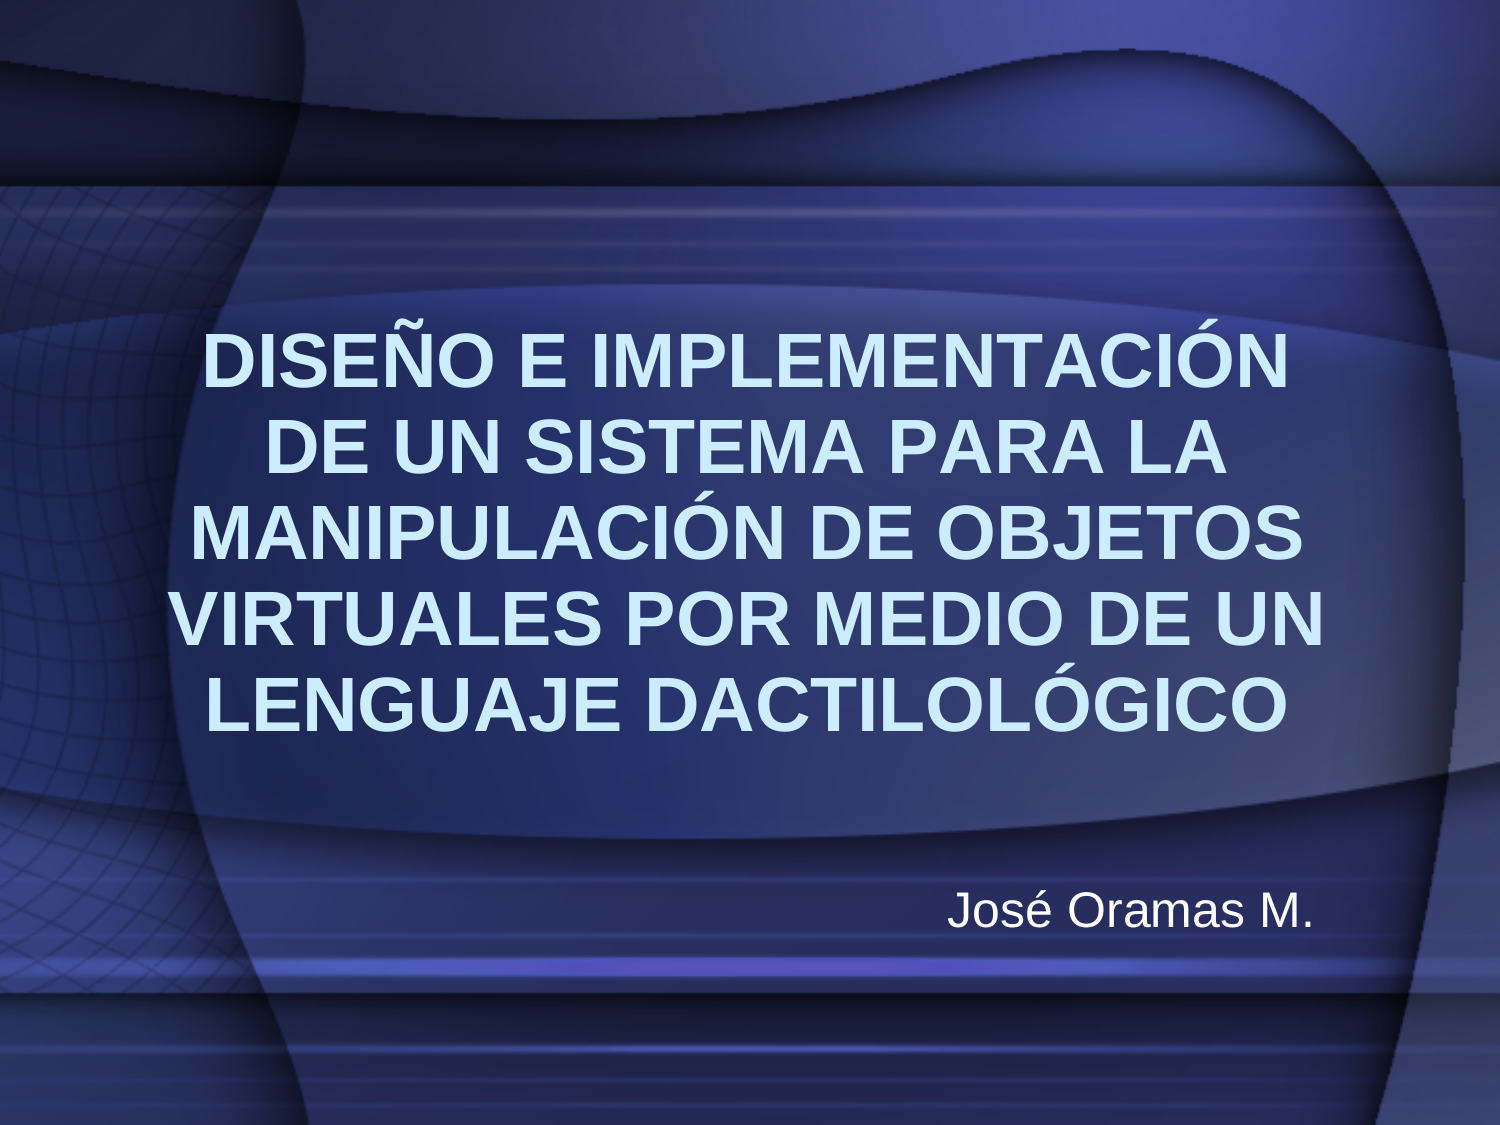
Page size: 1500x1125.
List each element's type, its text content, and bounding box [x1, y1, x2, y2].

subtitle José Oramas M. [917, 874, 1330, 987]
title DISEÑO E IMPLEMENTACIÓN DE UN SISTEMA PARA LA MANIPULACIÓN DE OBJETOS VIRTUALES POR MEDIO DE UN LENGUAJE DACTILOLÓGICO [128, 310, 1366, 756]
picture [0, 0, 1500, 1125]
